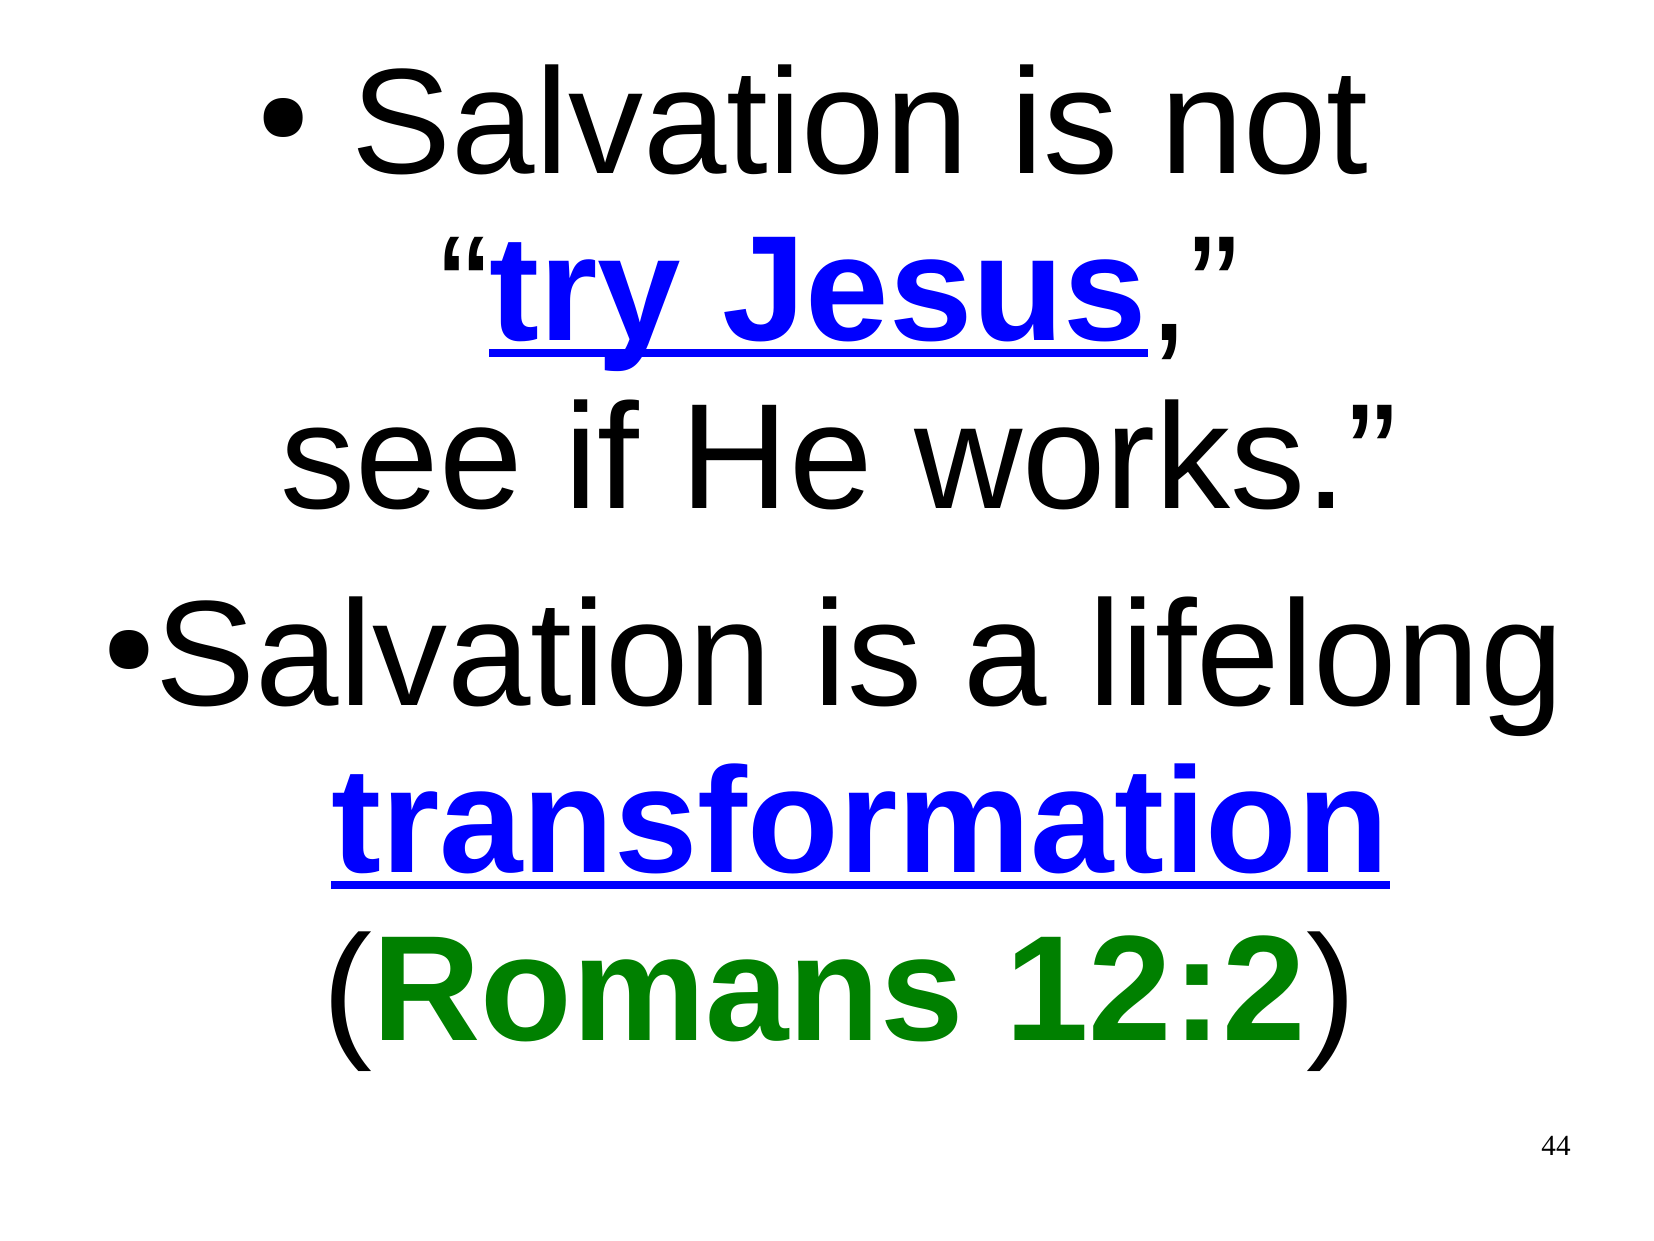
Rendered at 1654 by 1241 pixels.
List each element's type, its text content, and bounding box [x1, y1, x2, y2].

list Salvation is not “try Jesus,” see if He works.” Salvation is a lifelong transformation (Romans 12:2) [37, 37, 1613, 1201]
